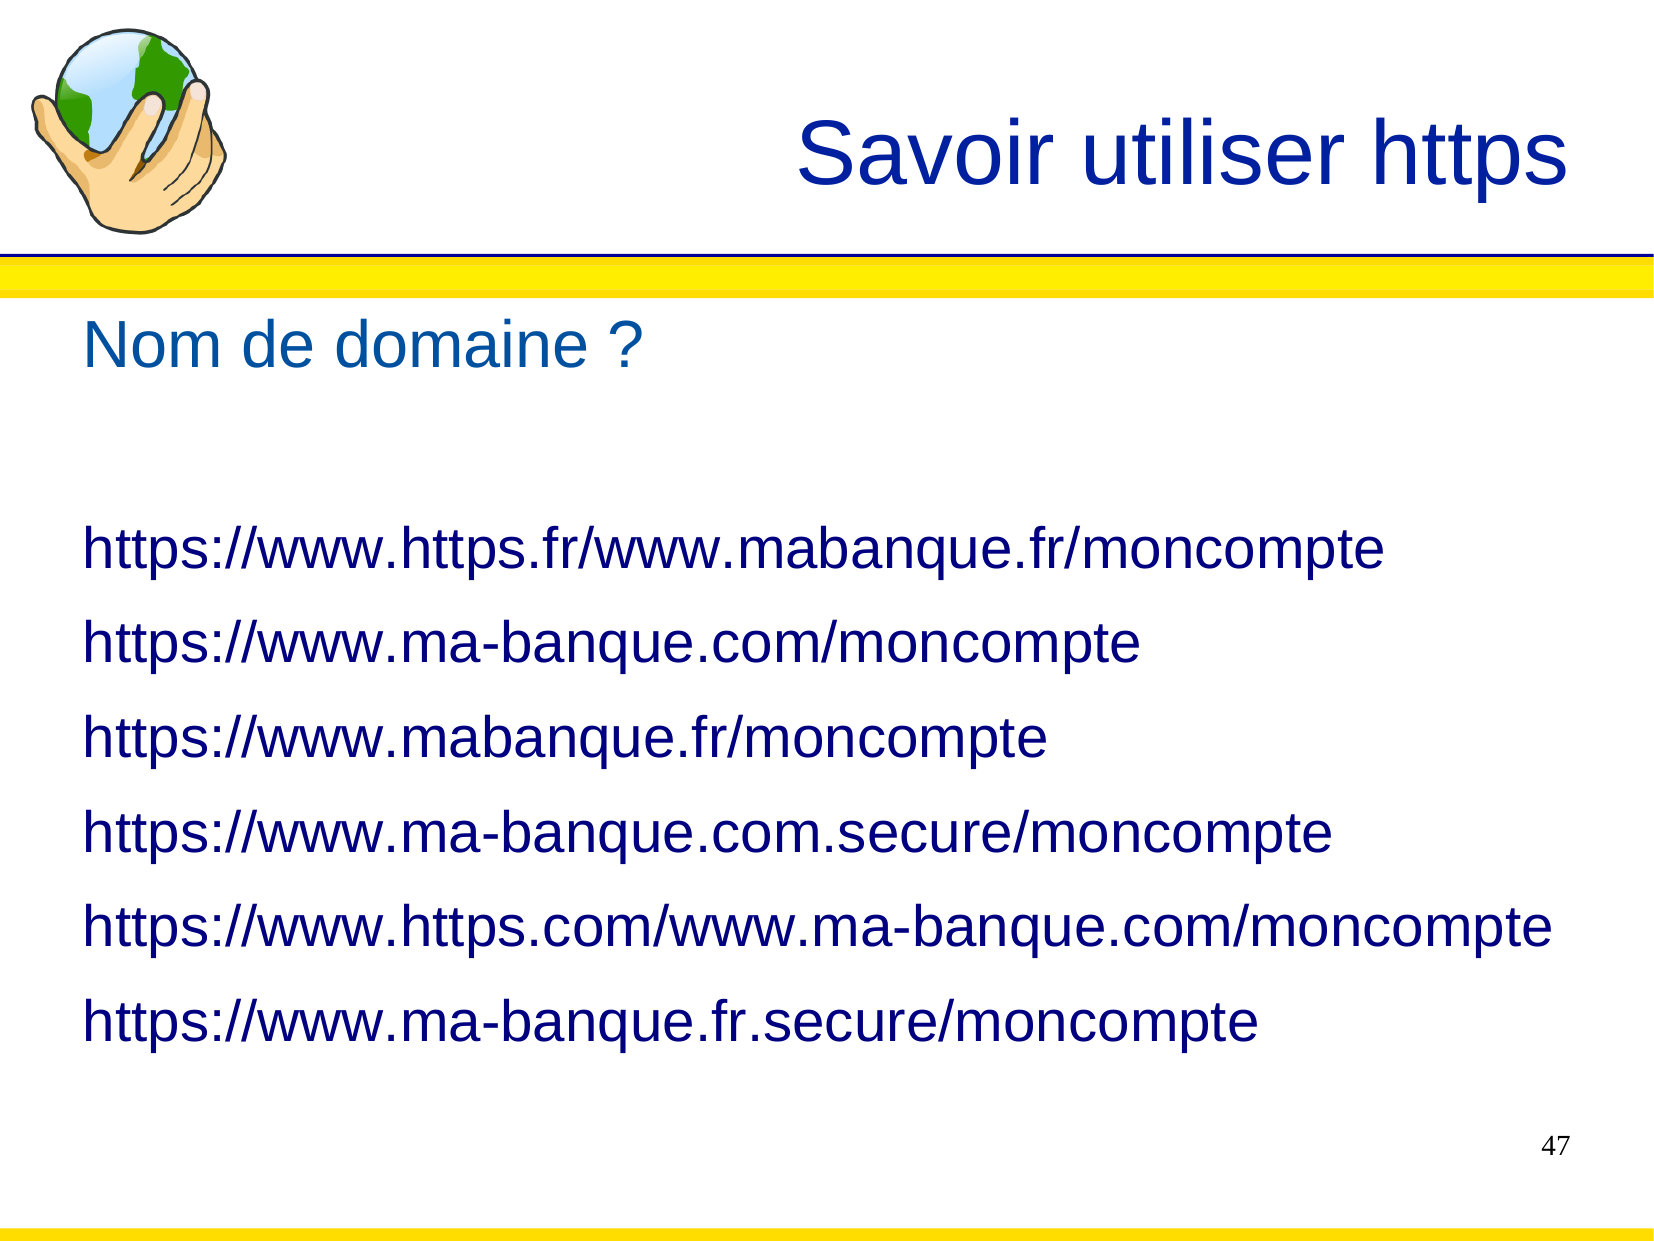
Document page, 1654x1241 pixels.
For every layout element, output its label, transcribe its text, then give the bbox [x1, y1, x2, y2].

picture [11, 14, 246, 248]
list Nom de domaine ? https://www.https.fr/www.mabanque.fr/moncompte https://www.ma-banque.com/moncompte https://www.mabanque.fr/moncompte https://www.ma-banque.com.secure/moncompte https://www.https.com/www.ma-banque.com/moncompte https://www.ma-banque.fr.secure/moncompte [82, 307, 1571, 1126]
title Savoir utiliser https [372, 49, 1571, 257]
